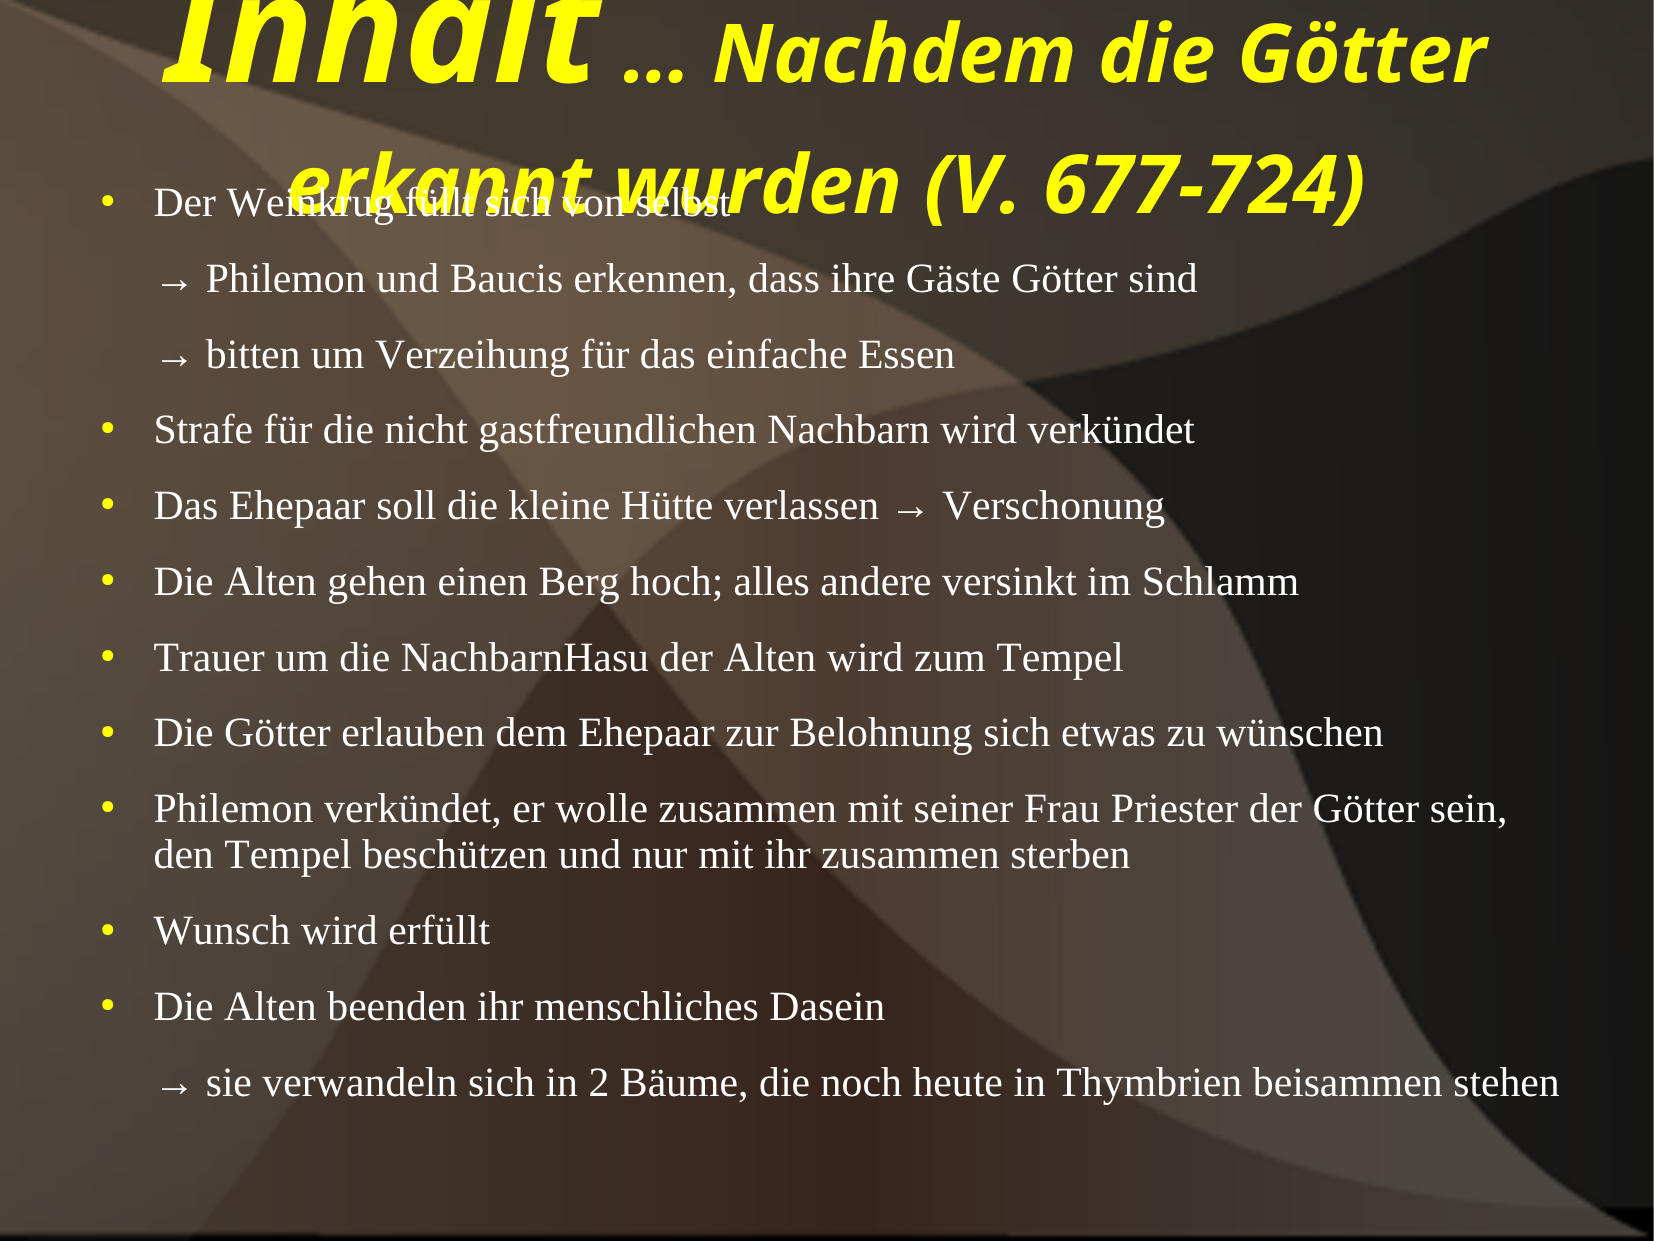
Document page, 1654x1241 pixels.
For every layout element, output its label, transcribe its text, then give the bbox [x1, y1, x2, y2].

picture [0, 0, 1654, 1241]
list Der Weinkrug füllt sich von selbst → Philemon und Baucis erkennen, dass ihre Gäste Götter sind → bitten um Verzeihung für das einfache Essen Strafe für die nicht gastfreundlichen Nachbarn wird verkündet Das Ehepaar soll die kleine Hütte verlassen → Verschonung Die Alten gehen einen Berg hoch; alles andere versinkt im Schlamm Trauer um die NachbarnHasu der Alten wird zum Tempel Die Götter erlauben dem Ehepaar zur Belohnung sich etwas zu wünschen Philemon verkündet, er wolle zusammen mit seiner Frau Priester der Götter sein, den Tempel beschützen und nur mit ihr zusammen sterben Wunsch wird erfüllt Die Alten beenden ihr menschliches Dasein → sie verwandeln sich in 2 Bäume, die noch heute in Thymbrien beisammen stehen [82, 179, 1571, 1116]
title Inhalt … Nachdem die Götter erkannt wurden (V. 677-724) [82, 0, 1571, 179]
